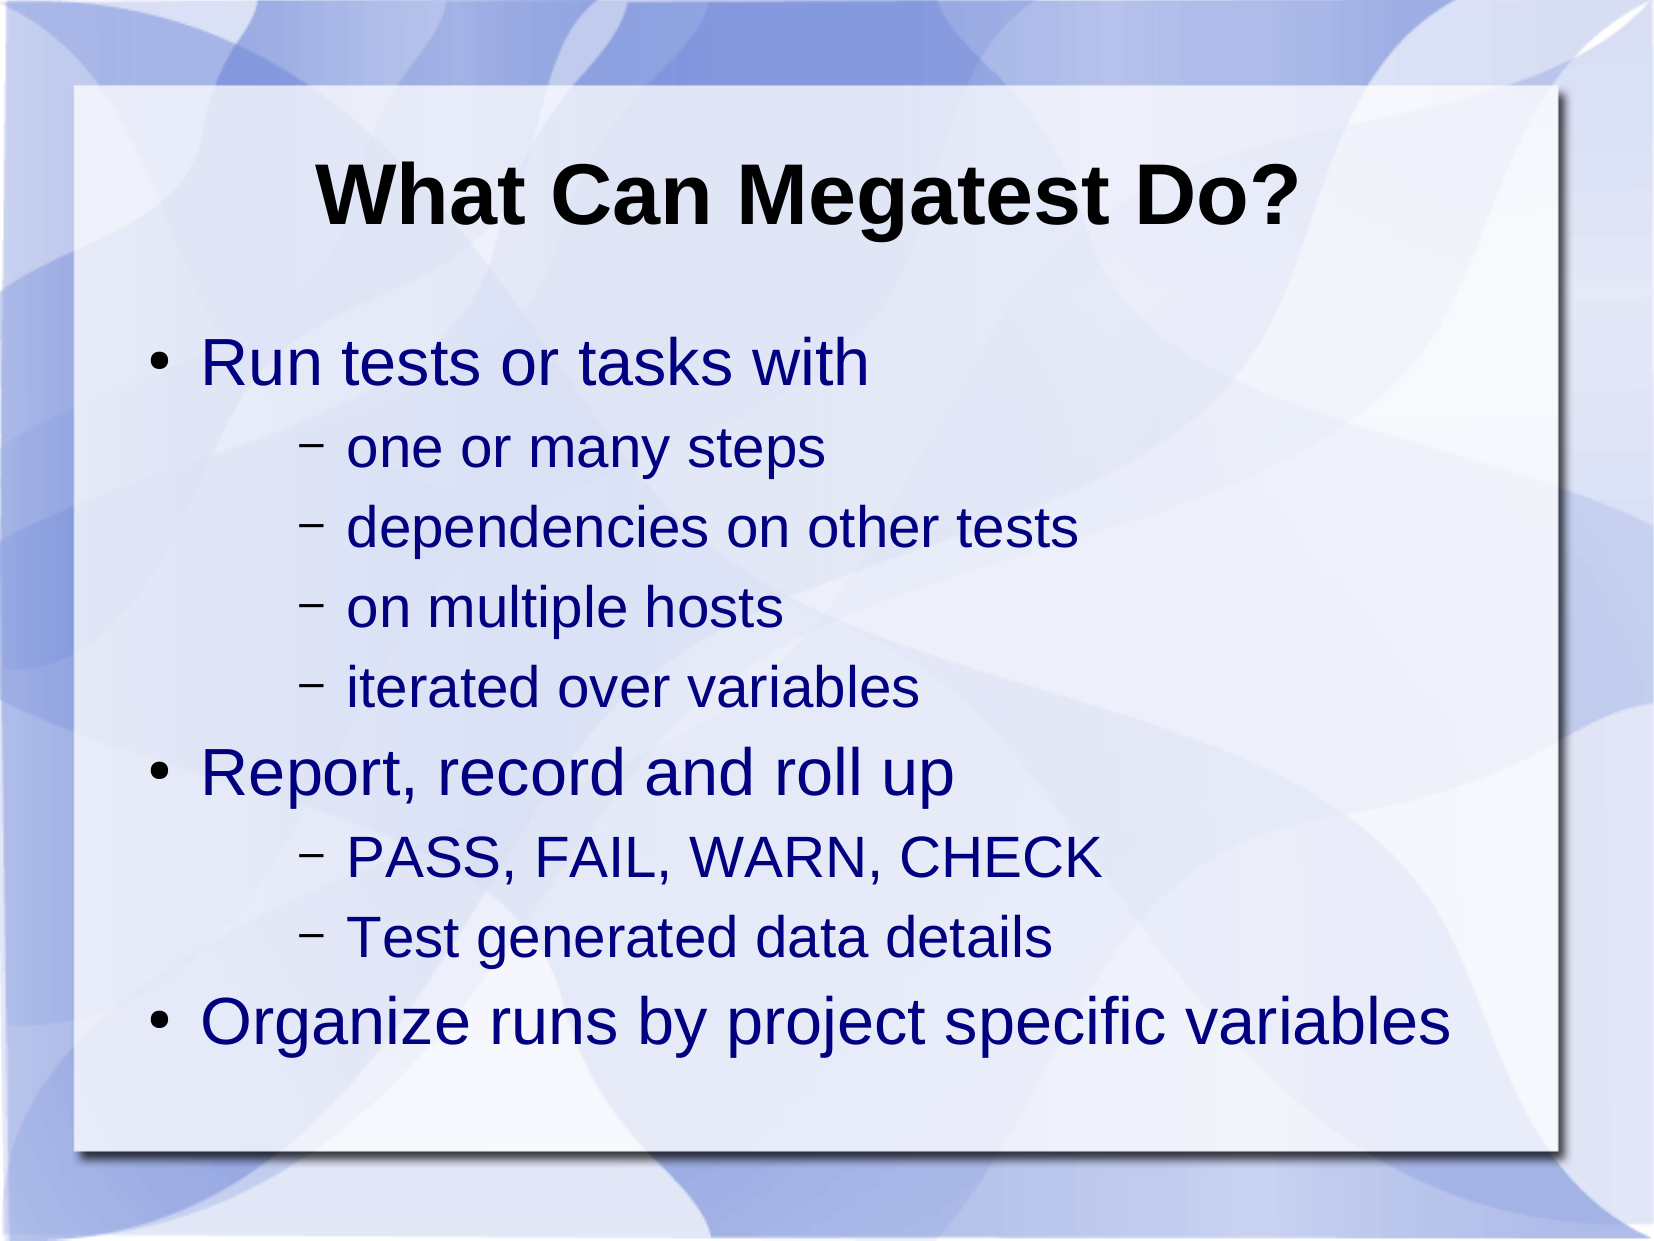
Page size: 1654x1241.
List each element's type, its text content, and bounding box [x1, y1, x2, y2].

list Run tests or tasks with one or many steps dependencies on other tests on multiple hosts iterated over variables Report, record and roll up PASS, FAIL, WARN, CHECK Test generated data details Organize runs by project specific variables [129, 324, 1489, 1060]
picture [0, 0, 1654, 1241]
title What Can Megatest Do? [82, 90, 1536, 298]
